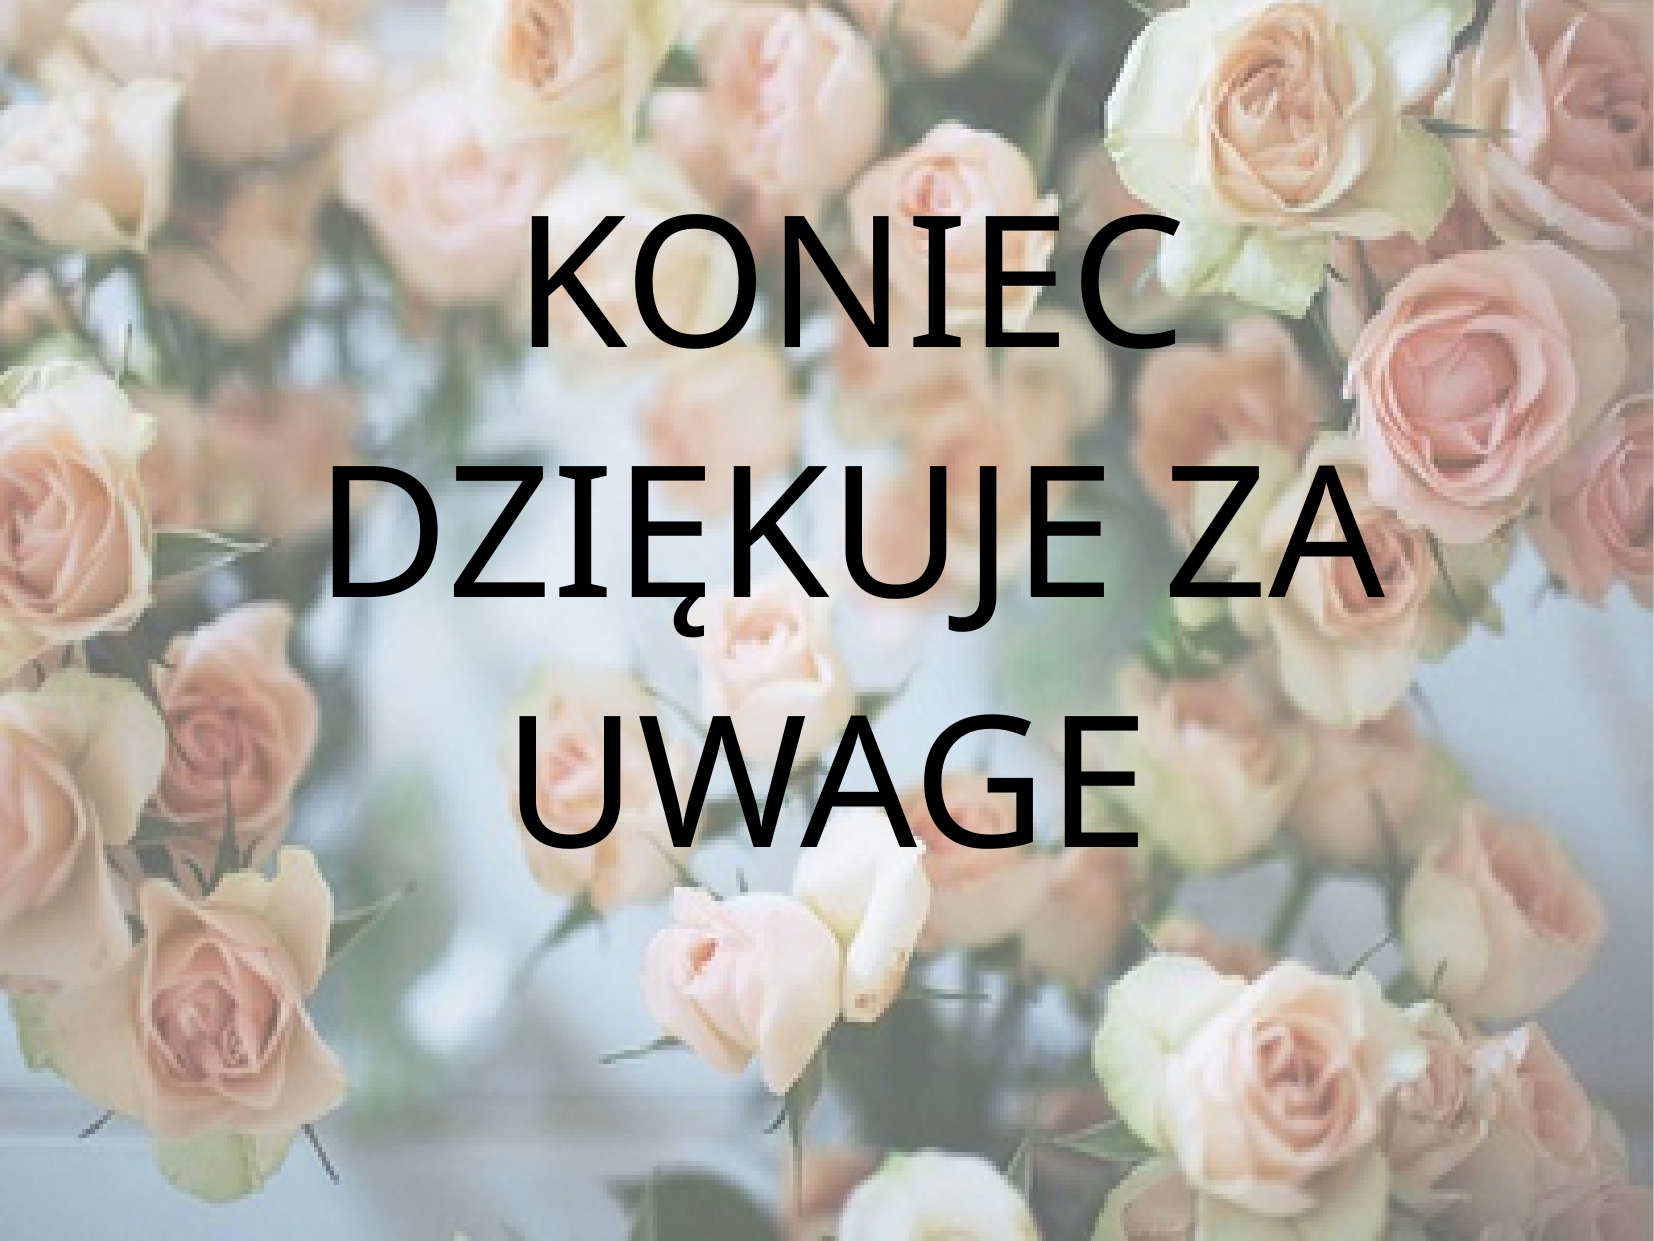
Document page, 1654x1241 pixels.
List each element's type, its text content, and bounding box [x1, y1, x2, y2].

picture [0, 0, 1654, 1241]
title KONIEC DZIĘKUJE ZA UWAGE [106, 142, 1595, 910]
